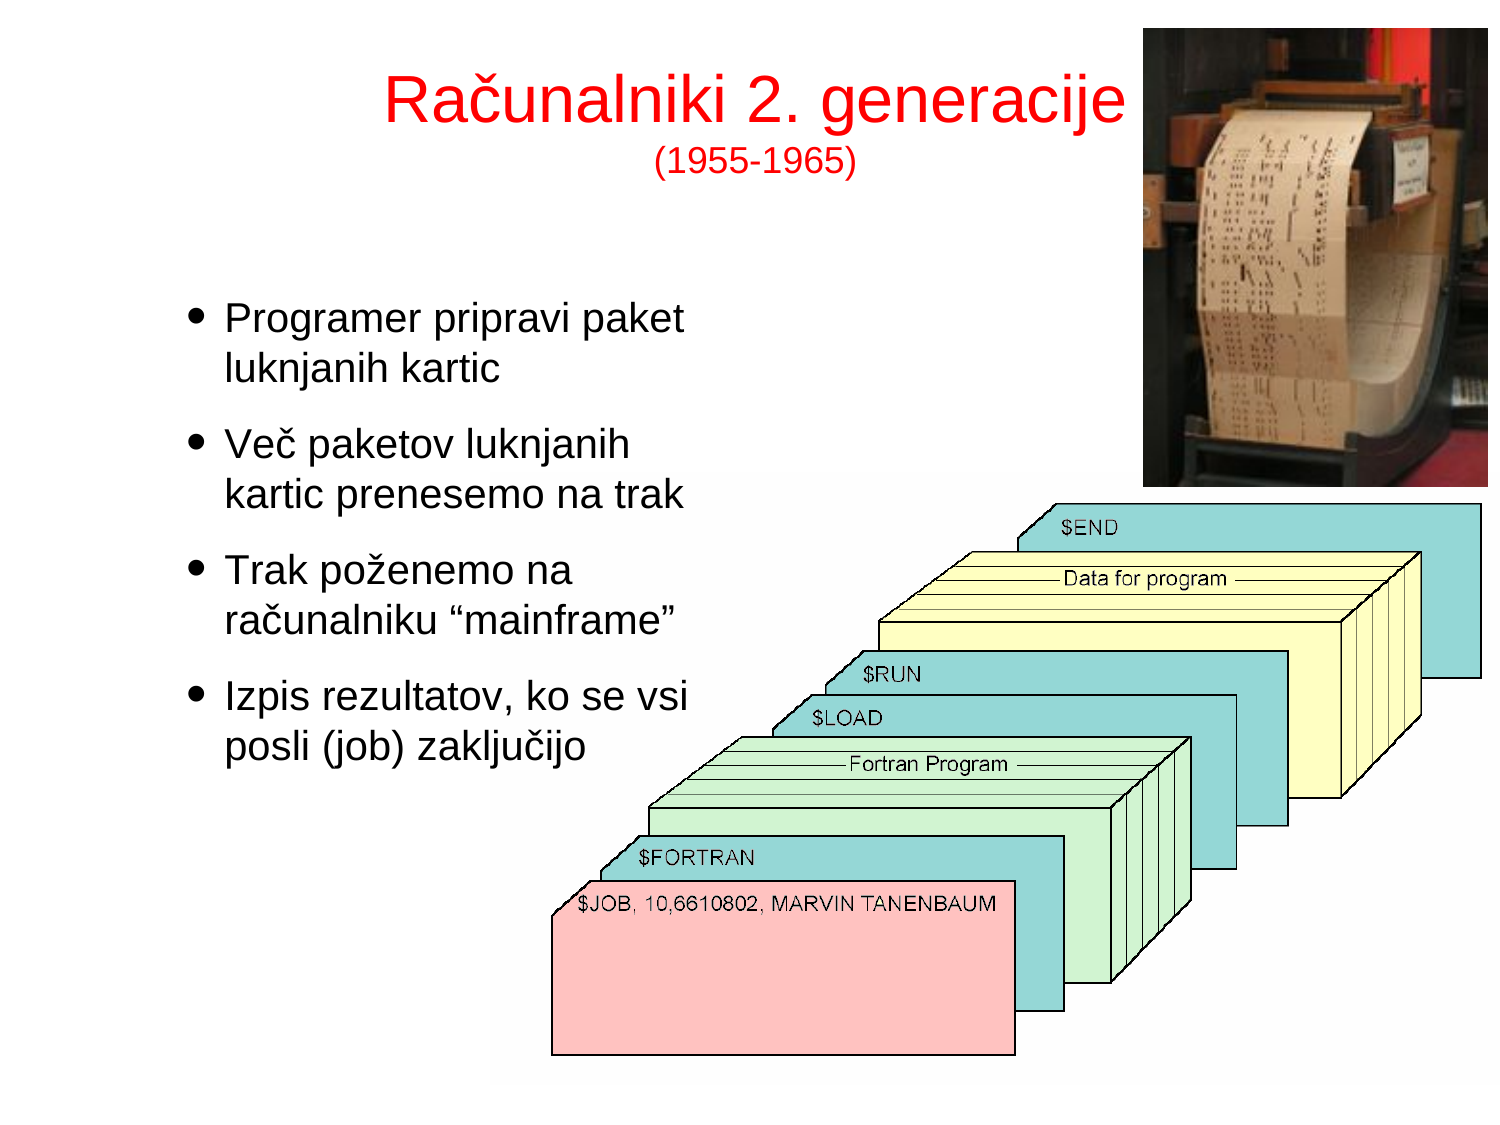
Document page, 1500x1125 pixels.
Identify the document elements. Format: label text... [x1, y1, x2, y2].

list Programer pripravi paket luknjanih kartic Več paketov luknjanih kartic prenesemo na trak Trak poženemo na računalniku “mainframe” Izpis rezultatov, ko se vsi posli (job) zaključijo [171, 282, 738, 958]
picture [490, 28, 1500, 1085]
title Računalniki 2. generacije (1955-1965) [190, 48, 1143, 189]
